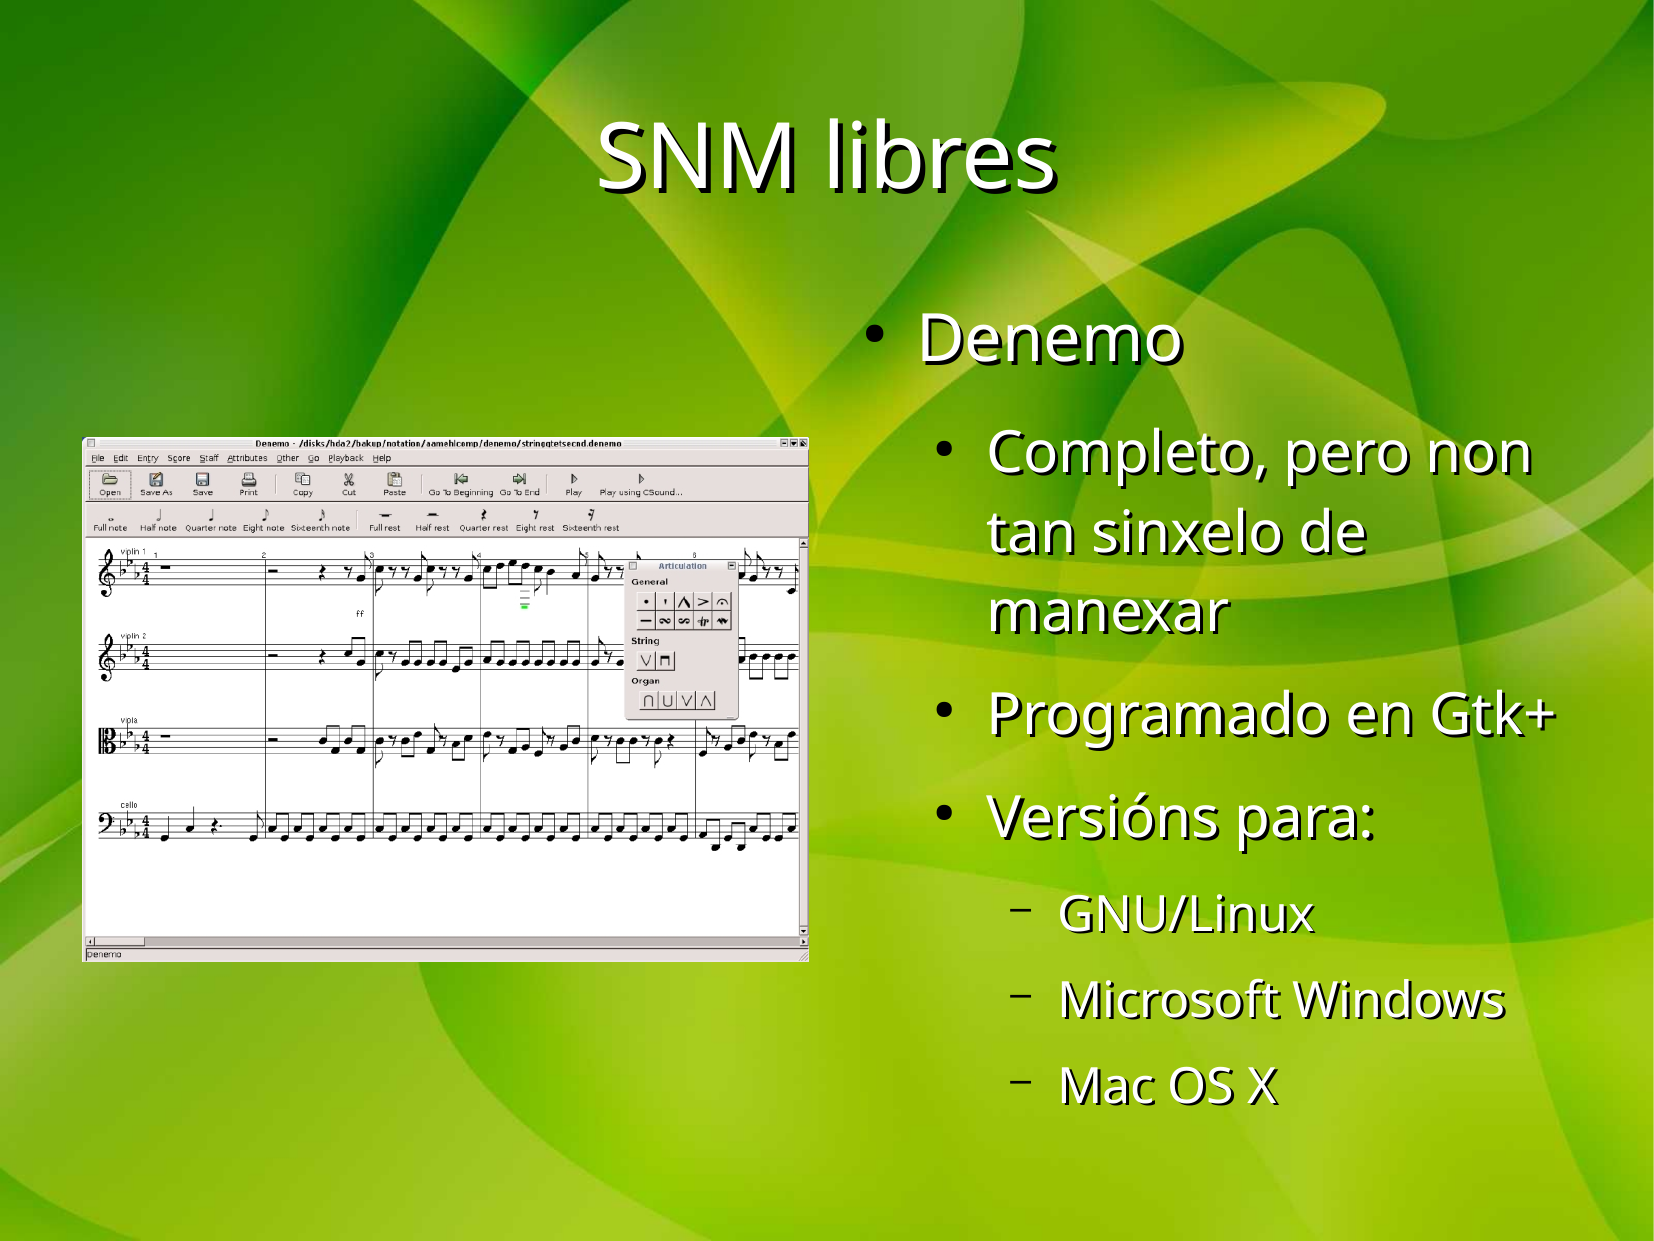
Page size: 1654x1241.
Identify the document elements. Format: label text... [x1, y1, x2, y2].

title SNM libres [82, 49, 1571, 257]
picture [0, 0, 1654, 1241]
list Denemo Completo, pero non tan sinxelo de manexar Programado en Gtk+ Versións para: GNU/Linux Microsoft Windows Mac OS X [845, 290, 1572, 1109]
